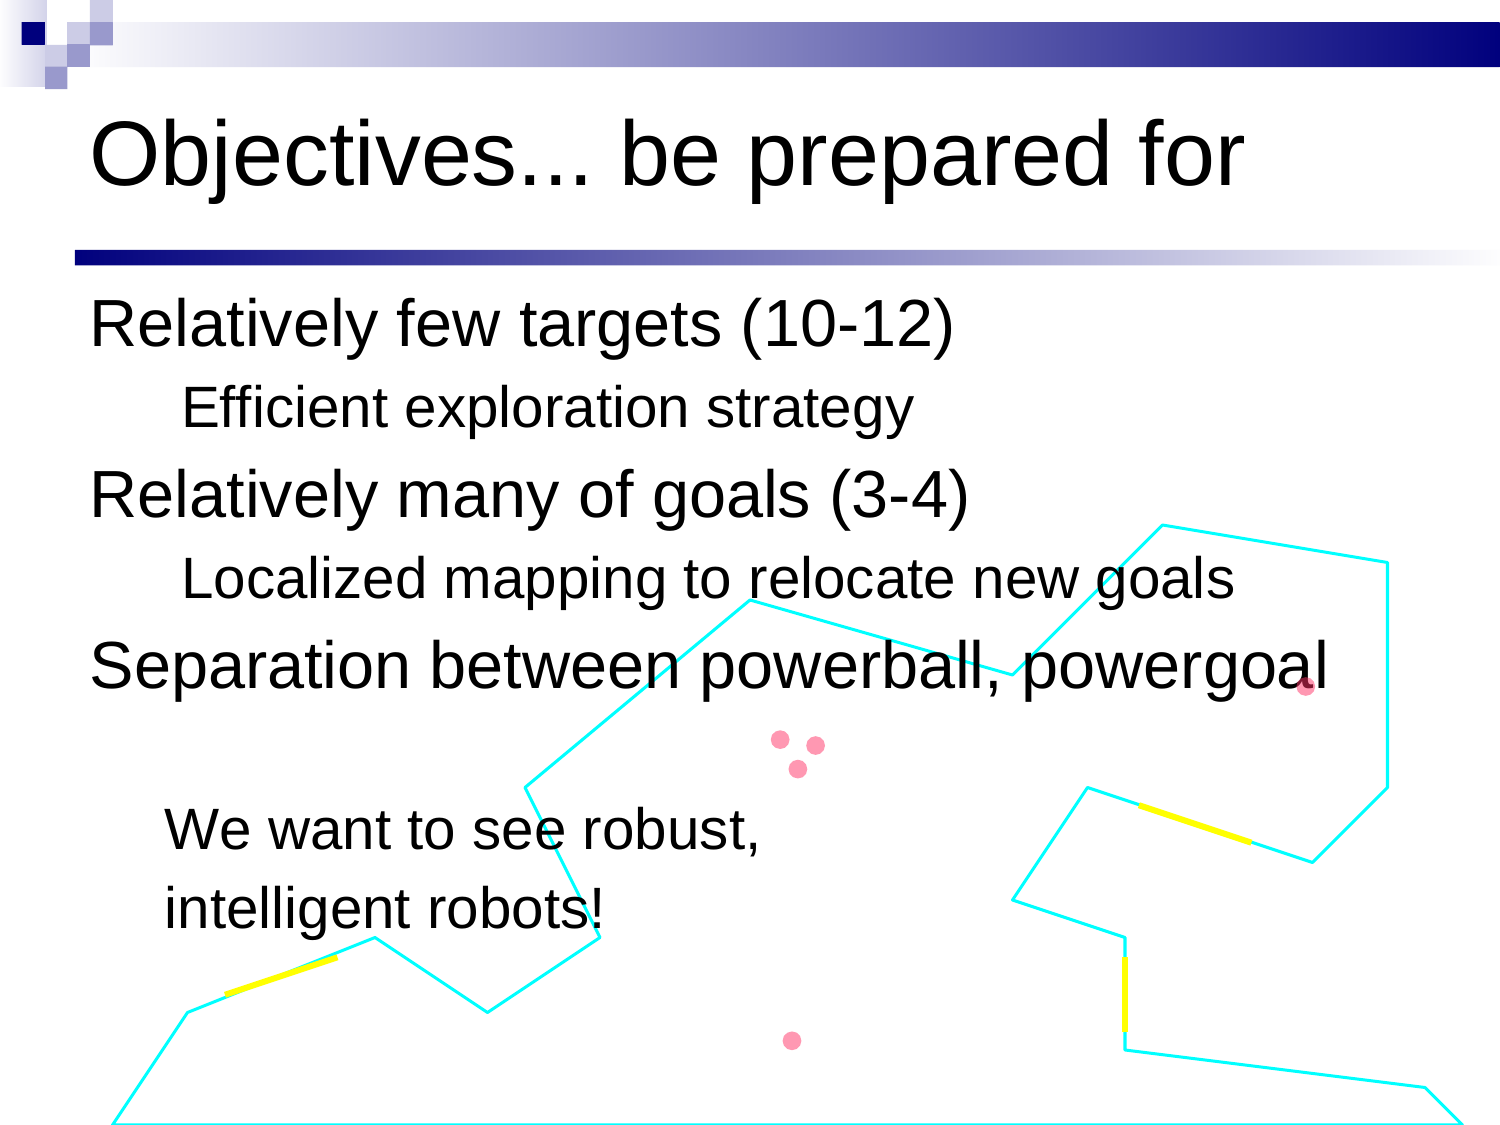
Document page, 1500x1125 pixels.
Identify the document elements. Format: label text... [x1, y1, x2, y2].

text_box [1296, 677, 1316, 696]
text_box [782, 1031, 802, 1051]
text_box [770, 730, 790, 749]
text_box [806, 736, 826, 755]
title Objectives... be prepared for [75, 75, 1426, 238]
text_box [788, 759, 808, 779]
list Relatively few targets (10-12) Efficient exploration strategy Relatively many of goals (3-4) Localized mapping to relocate new goals Separation between powerball, powergoal We want to see robust, intelligent robots! [75, 283, 1426, 953]
